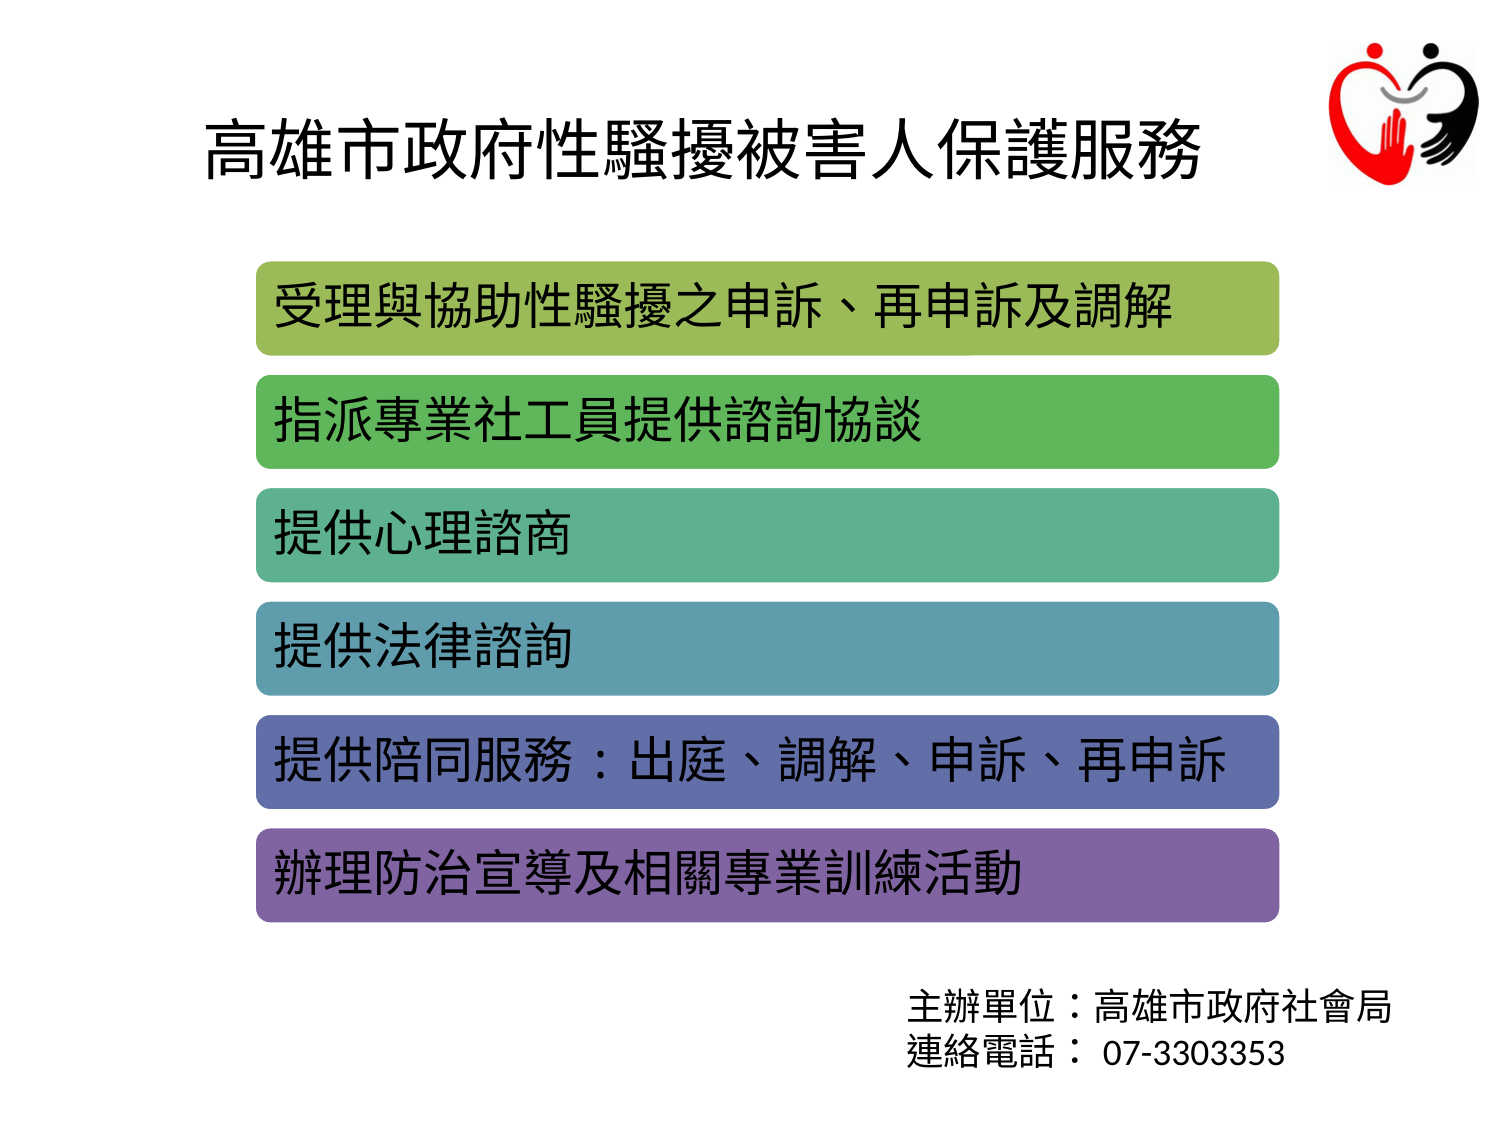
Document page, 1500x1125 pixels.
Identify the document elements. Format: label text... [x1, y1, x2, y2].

text_box 指派專業社工員提供諮詢協談 [253, 372, 1282, 472]
title 高雄市政府性騷擾被害人保護服務 [159, 54, 1247, 243]
picture [1328, 42, 1479, 186]
text_box 提供心理諮商 [253, 486, 1282, 585]
text_box 主辦單位：高雄市政府社會局 連絡電話：07-3303353 [891, 975, 1436, 1081]
text_box 受理與協助性騷擾之申訴、再申訴及調解 [253, 259, 1282, 358]
text_box 辦理防治宣導及相關專業訓練活動 [253, 826, 1282, 925]
text_box 提供陪同服務:出庭、調解、申訴、再申訴 [253, 712, 1282, 812]
text_box 提供法律諮詢 [253, 599, 1282, 698]
